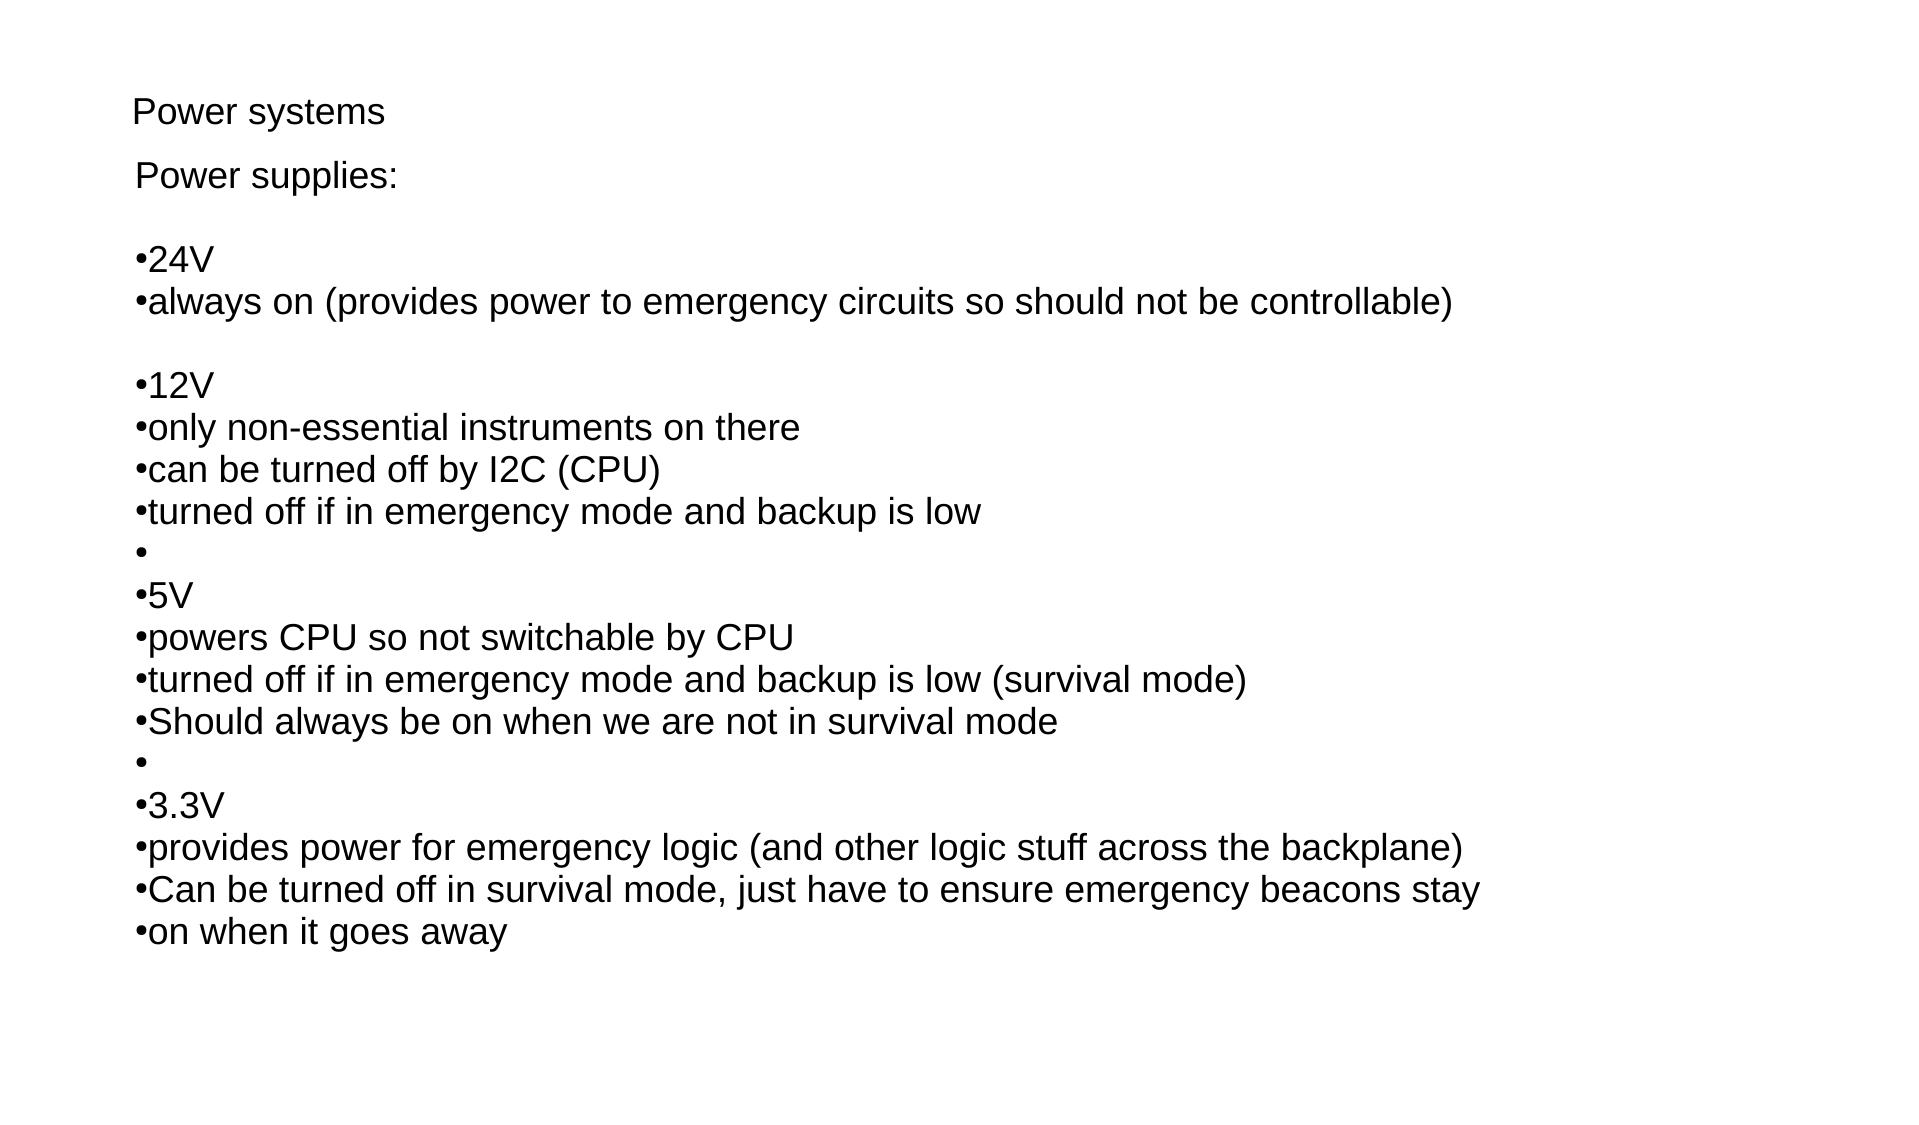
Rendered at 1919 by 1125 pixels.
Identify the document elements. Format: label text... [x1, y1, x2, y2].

title Power systems [131, 59, 1787, 160]
text_box Power supplies: 24V always on (provides power to emergency circuits so should not be controllable) 12V only non-essential instruments on there can be turned off by I2C (CPU) turned off if in emergency mode and backup is low 5V powers CPU so not switchable by CPU turned off if in emergency mode and backup is low (survival mode) Should always be on when we are not in survival mode 3.3V provides power for emergency logic (and other logic stuff across the backplane) Can be turned off in survival mode, just have to ensure emergency beacons stay on when it goes away [120, 147, 1556, 961]
